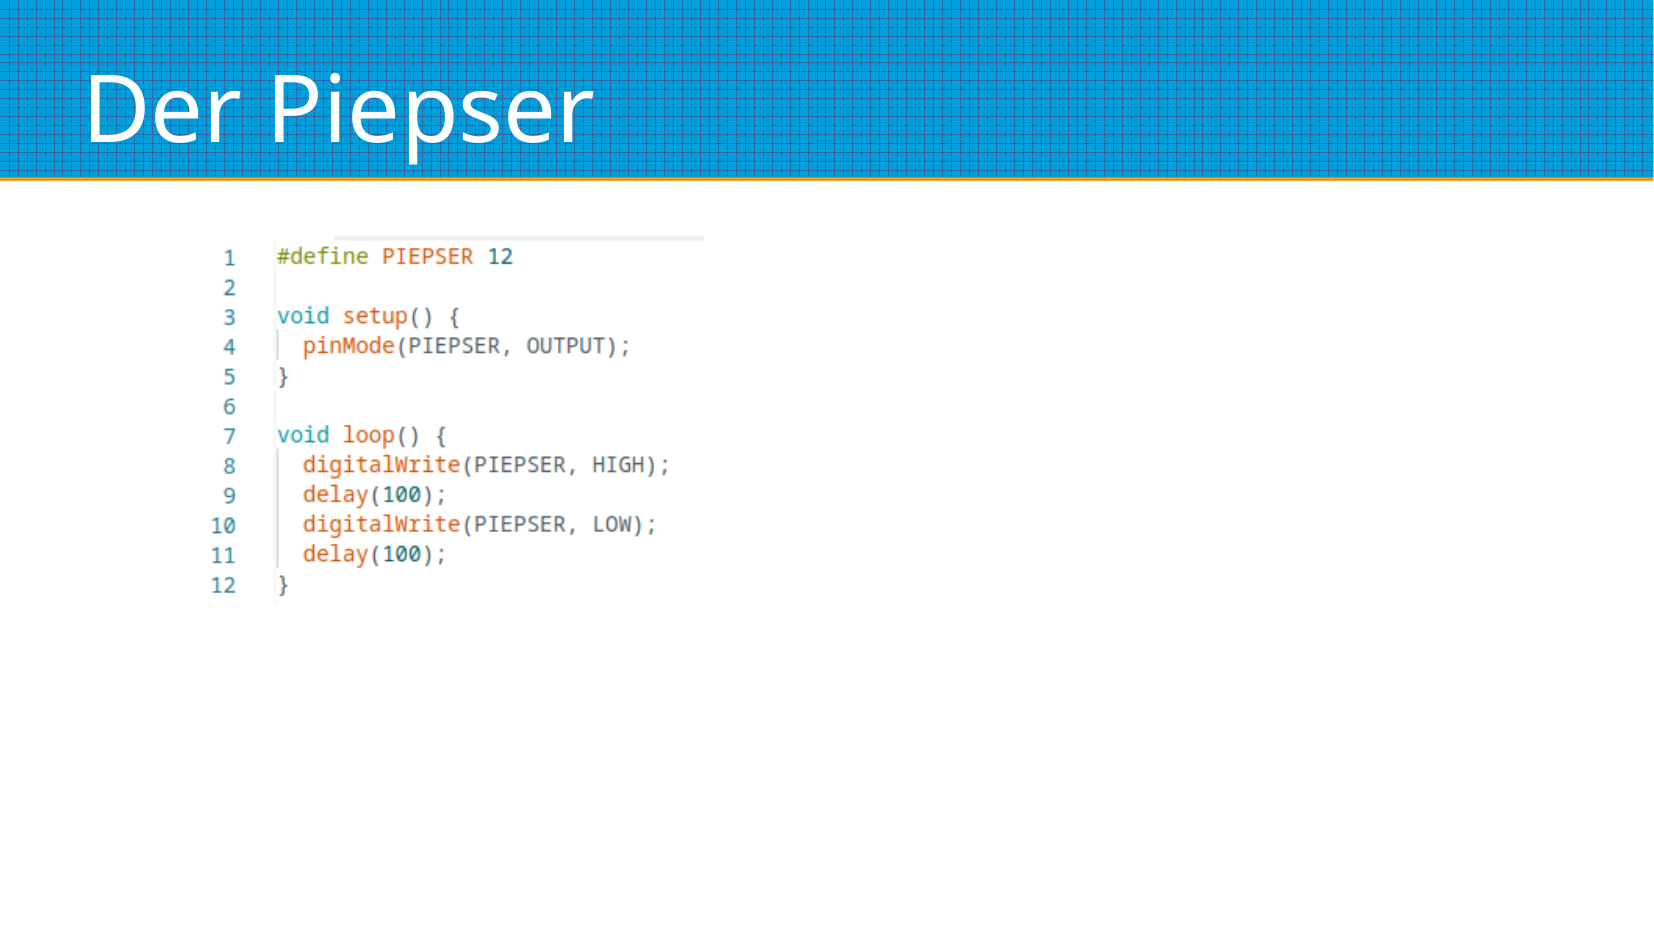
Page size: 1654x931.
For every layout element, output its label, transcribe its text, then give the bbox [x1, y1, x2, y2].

picture [177, 236, 704, 604]
title Der Piepser [82, 14, 1571, 171]
